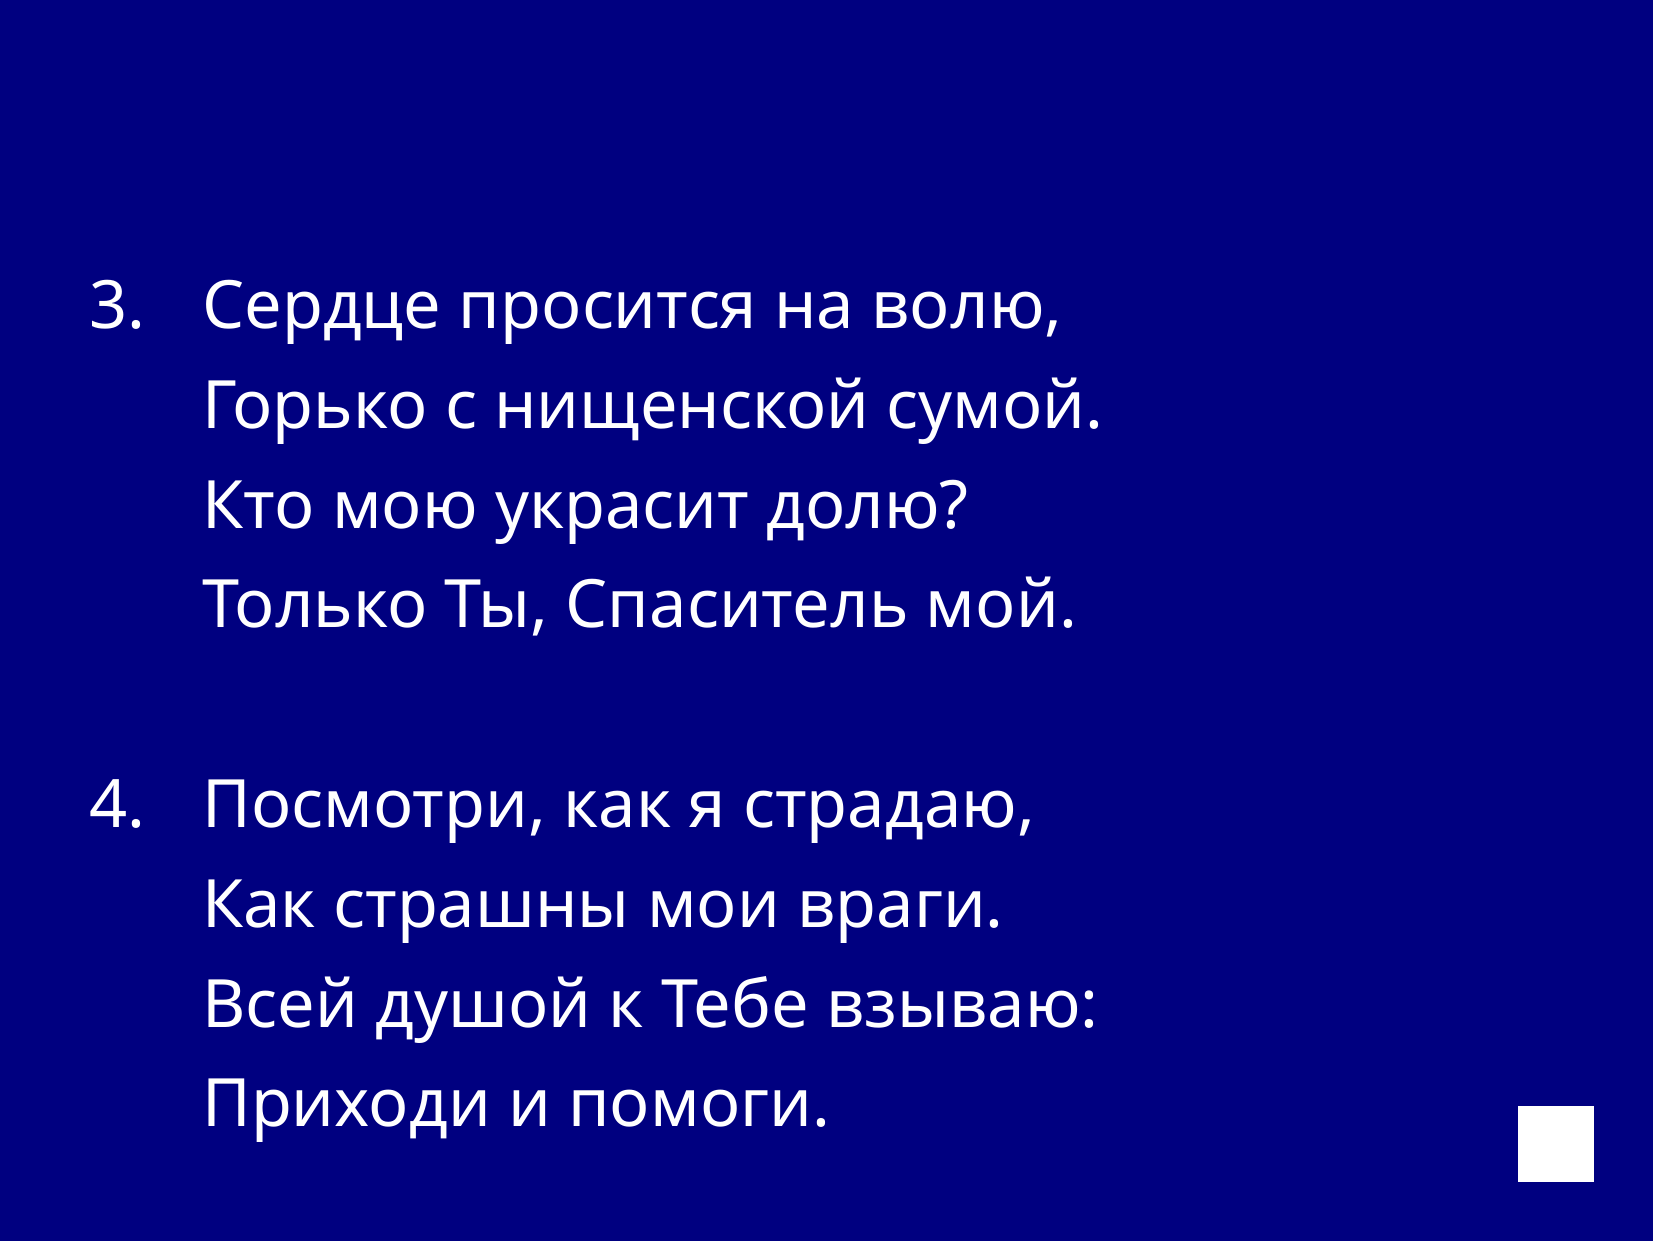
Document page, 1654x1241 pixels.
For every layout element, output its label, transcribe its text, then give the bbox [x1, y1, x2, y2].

text_box 3. Сердце просится на волю, Горько с нищенской сумой. Кто мою украсит долю? Только Ты, Спаситель мой. 4. Посмотри, как я страдаю, Как страшны мои враги. Всей душой к Тебе взываю: Приходи и помоги. [75, 150, 1576, 1163]
text_box [1518, 1106, 1594, 1182]
